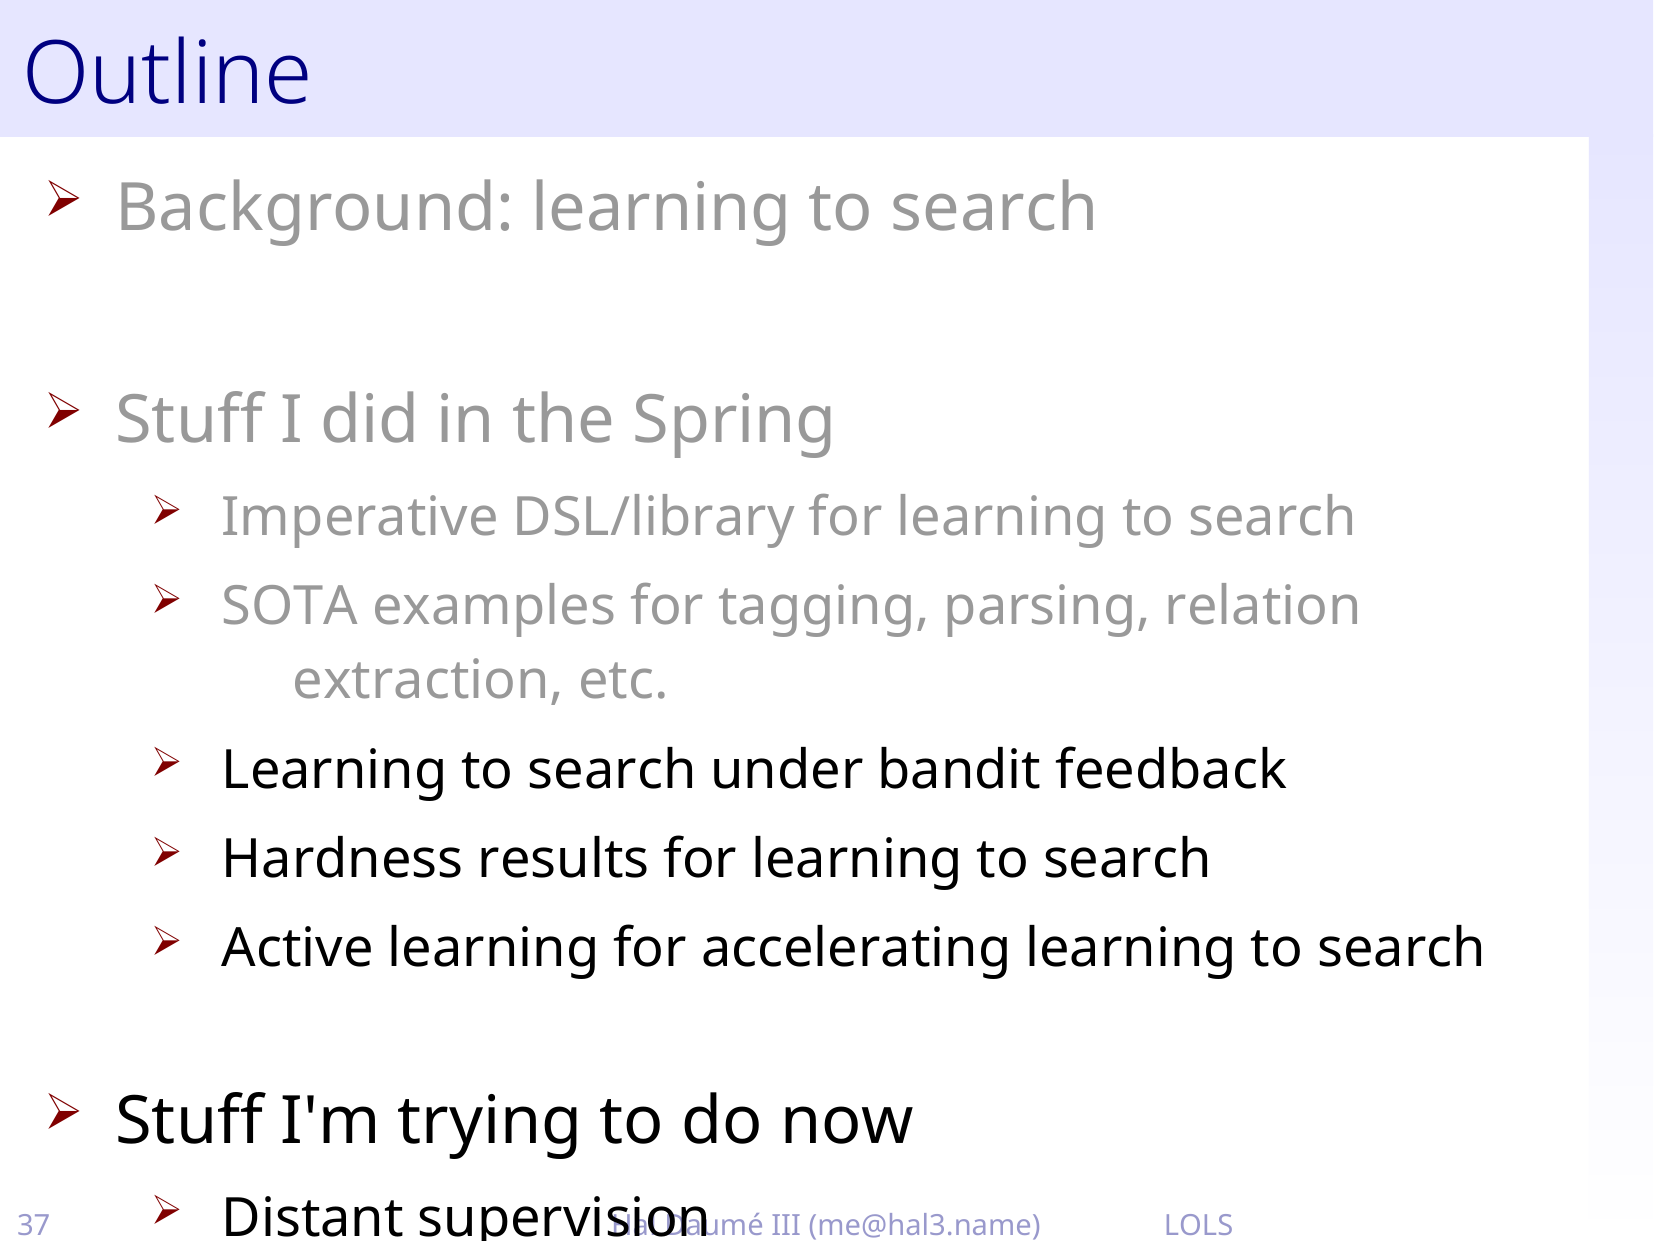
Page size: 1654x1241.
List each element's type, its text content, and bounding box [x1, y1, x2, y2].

list Background: learning to search Stuff I did in the Spring Imperative DSL/library for learning to search SOTA examples for tagging, parsing, relation extraction, etc. Learning to search under bandit feedback Hardness results for learning to search Active learning for accelerating learning to search Stuff I'm trying to do now Distant supervision Mashups with recurrent neural networks [32, 159, 1575, 1189]
title Outline [22, 8, 1639, 131]
